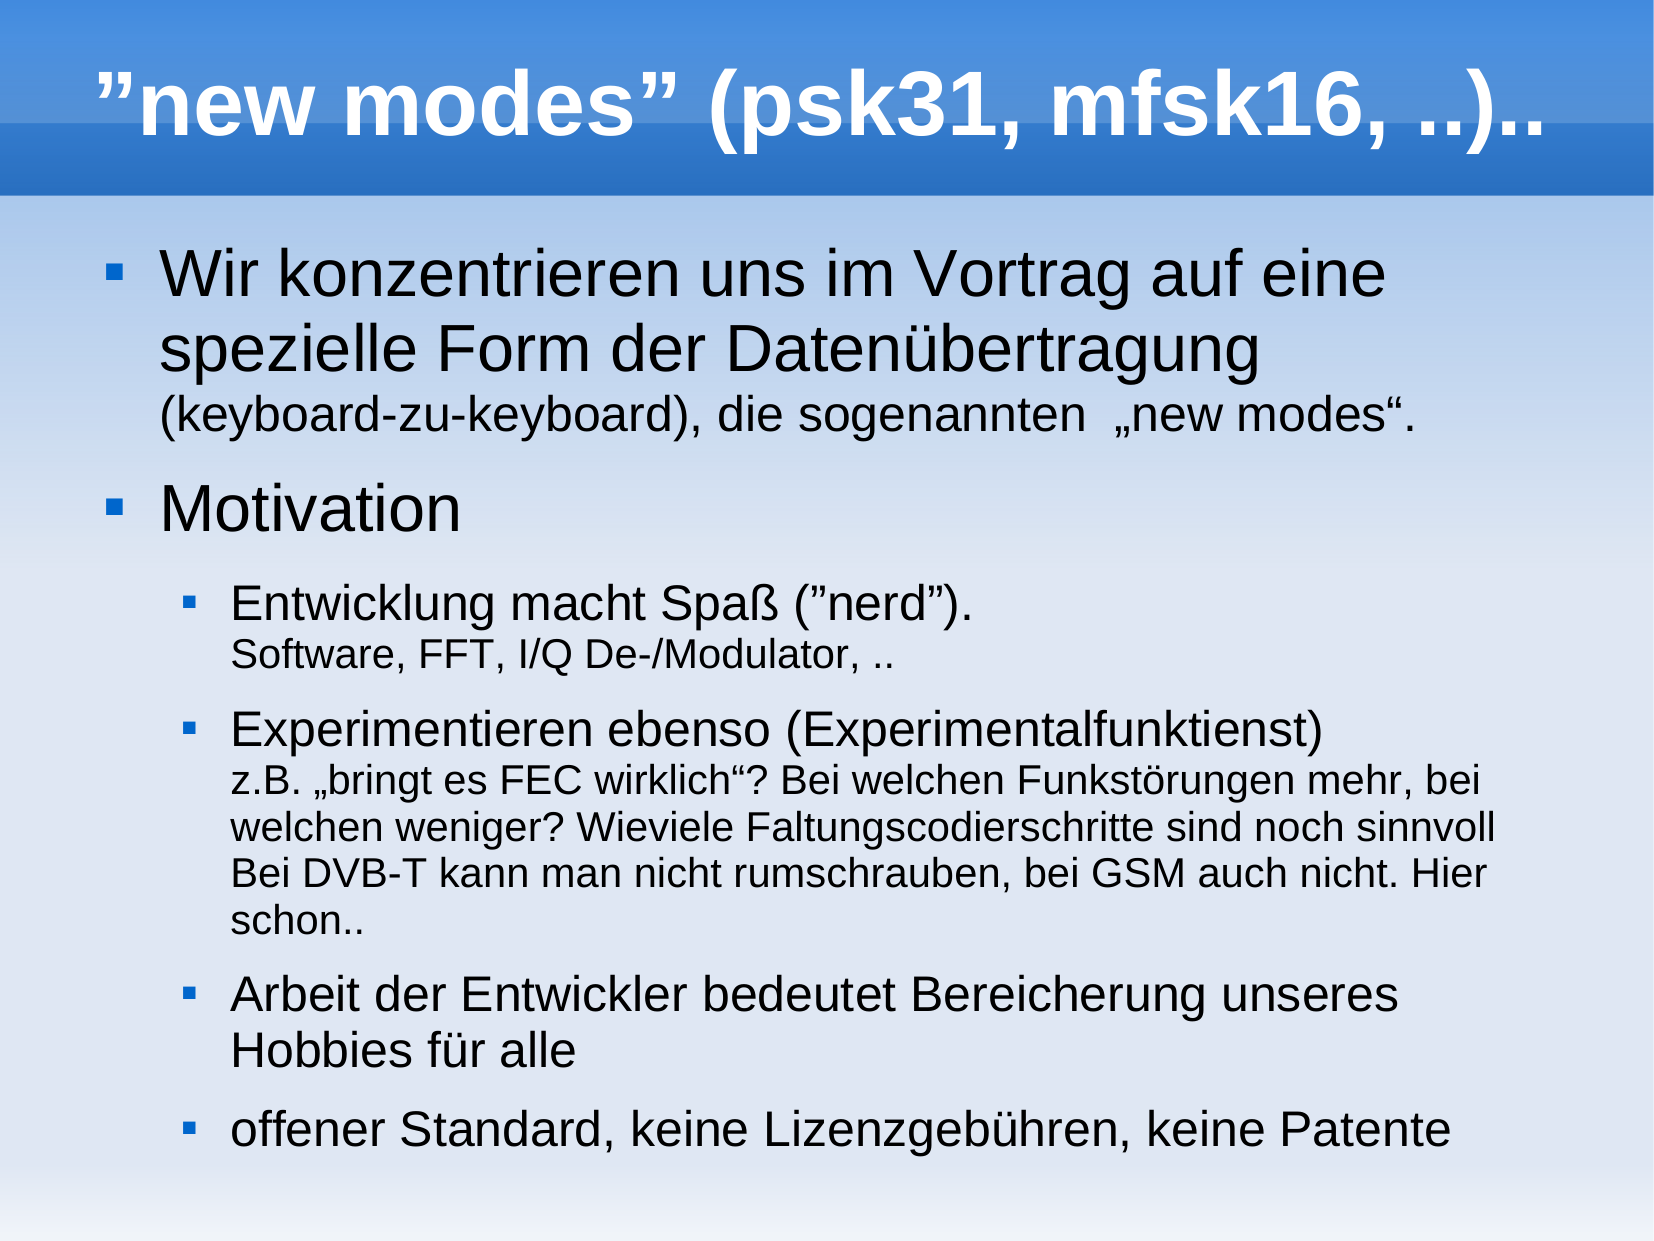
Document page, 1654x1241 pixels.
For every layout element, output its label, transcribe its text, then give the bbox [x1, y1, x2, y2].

picture [0, 0, 1654, 1241]
list Wir konzentrieren uns im Vortrag auf eine spezielle Form der Datenübertragung (keyboard-zu-keyboard), die sogenannten „new modes“. Motivation Entwicklung macht Spaß (”nerd”). Software, FFT, I/Q De-/Modulator, .. Experimentieren ebenso (Experimentalfunktienst) z.B. „bringt es FEC wirklich“? Bei welchen Funkstörungen mehr, bei welchen weniger? Wieviele Faltungscodierschritte sind noch sinnvoll Bei DVB-T kann man nicht rumschrauben, bei GSM auch nicht. Hier schon.. Arbeit der Entwickler bedeutet Bereicherung unseres Hobbies für alle offener Standard, keine Lizenzgebühren, keine Patente [88, 236, 1577, 1158]
title ”new modes” (psk31, mfsk16, ..).. [76, 7, 1565, 200]
